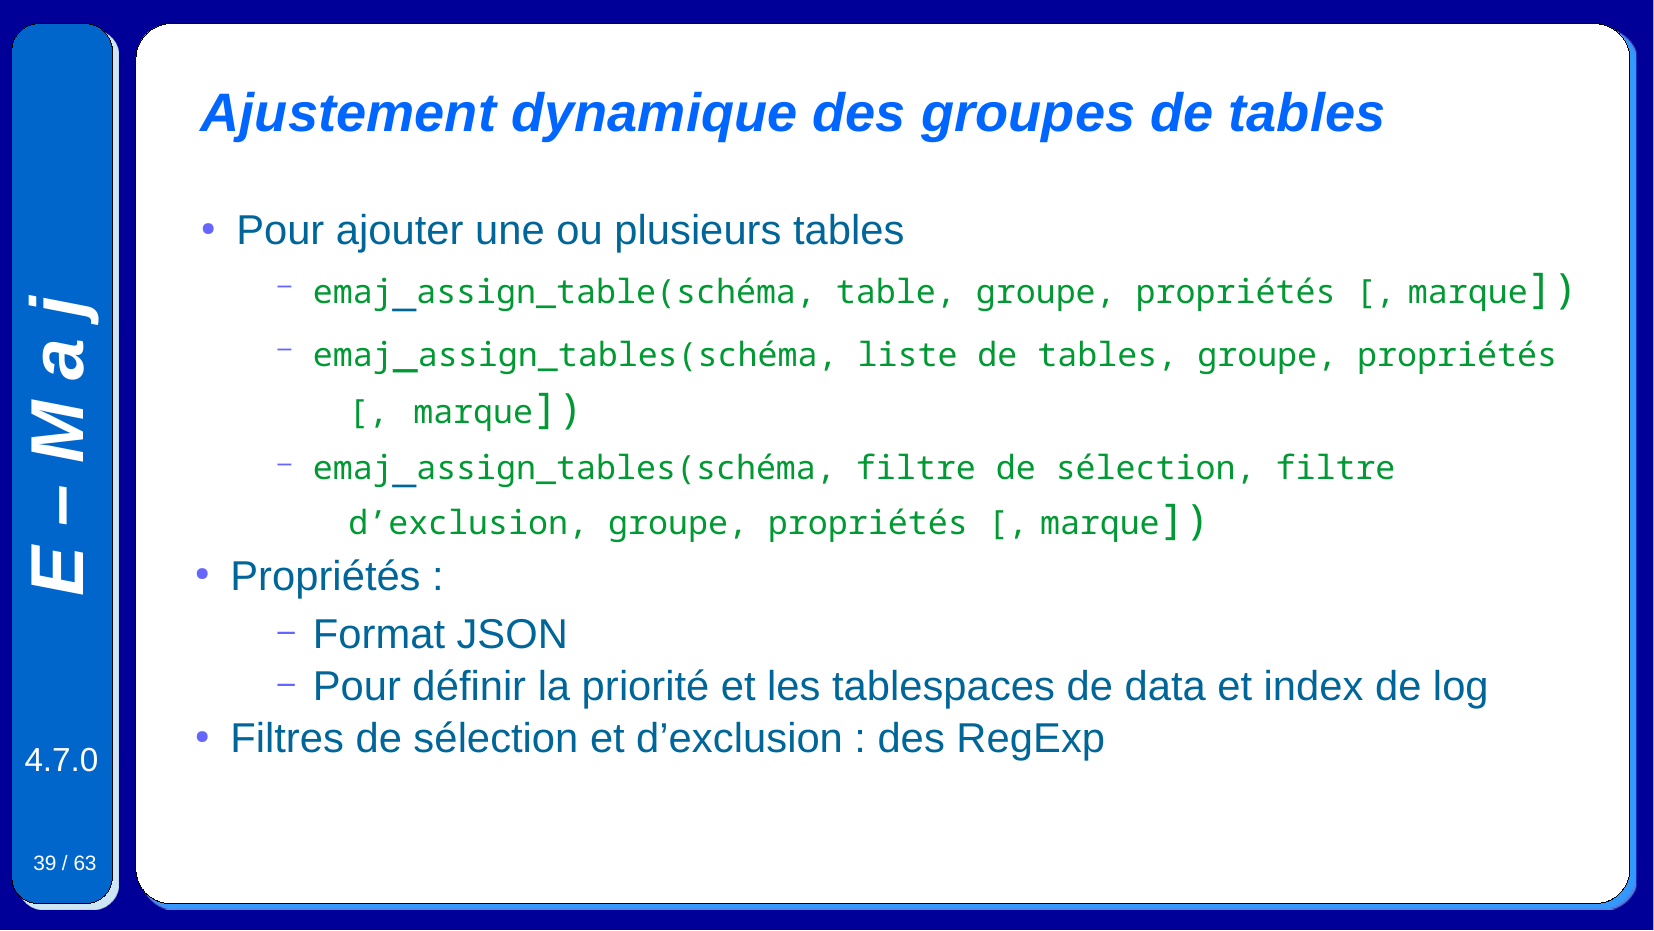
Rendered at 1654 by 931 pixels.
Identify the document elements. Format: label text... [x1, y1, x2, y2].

list Pour ajouter une ou plusieurs tables emaj_assign_table(schéma, table, groupe, propriétés [, marque]) emaj_assign_tables(schéma, liste de tables, groupe, propriétés [, marque]) emaj_assign_tables(schéma, filtre de sélection, filtre d’exclusion, groupe, propriétés [, marque]) Propriétés : Format JSON Pour définir la priorité et les tablespaces de data et index de log Filtres de sélection et d’exclusion : des RegExp [177, 206, 1587, 834]
title Ajustement dynamique des groupes de tables [200, 34, 1575, 191]
